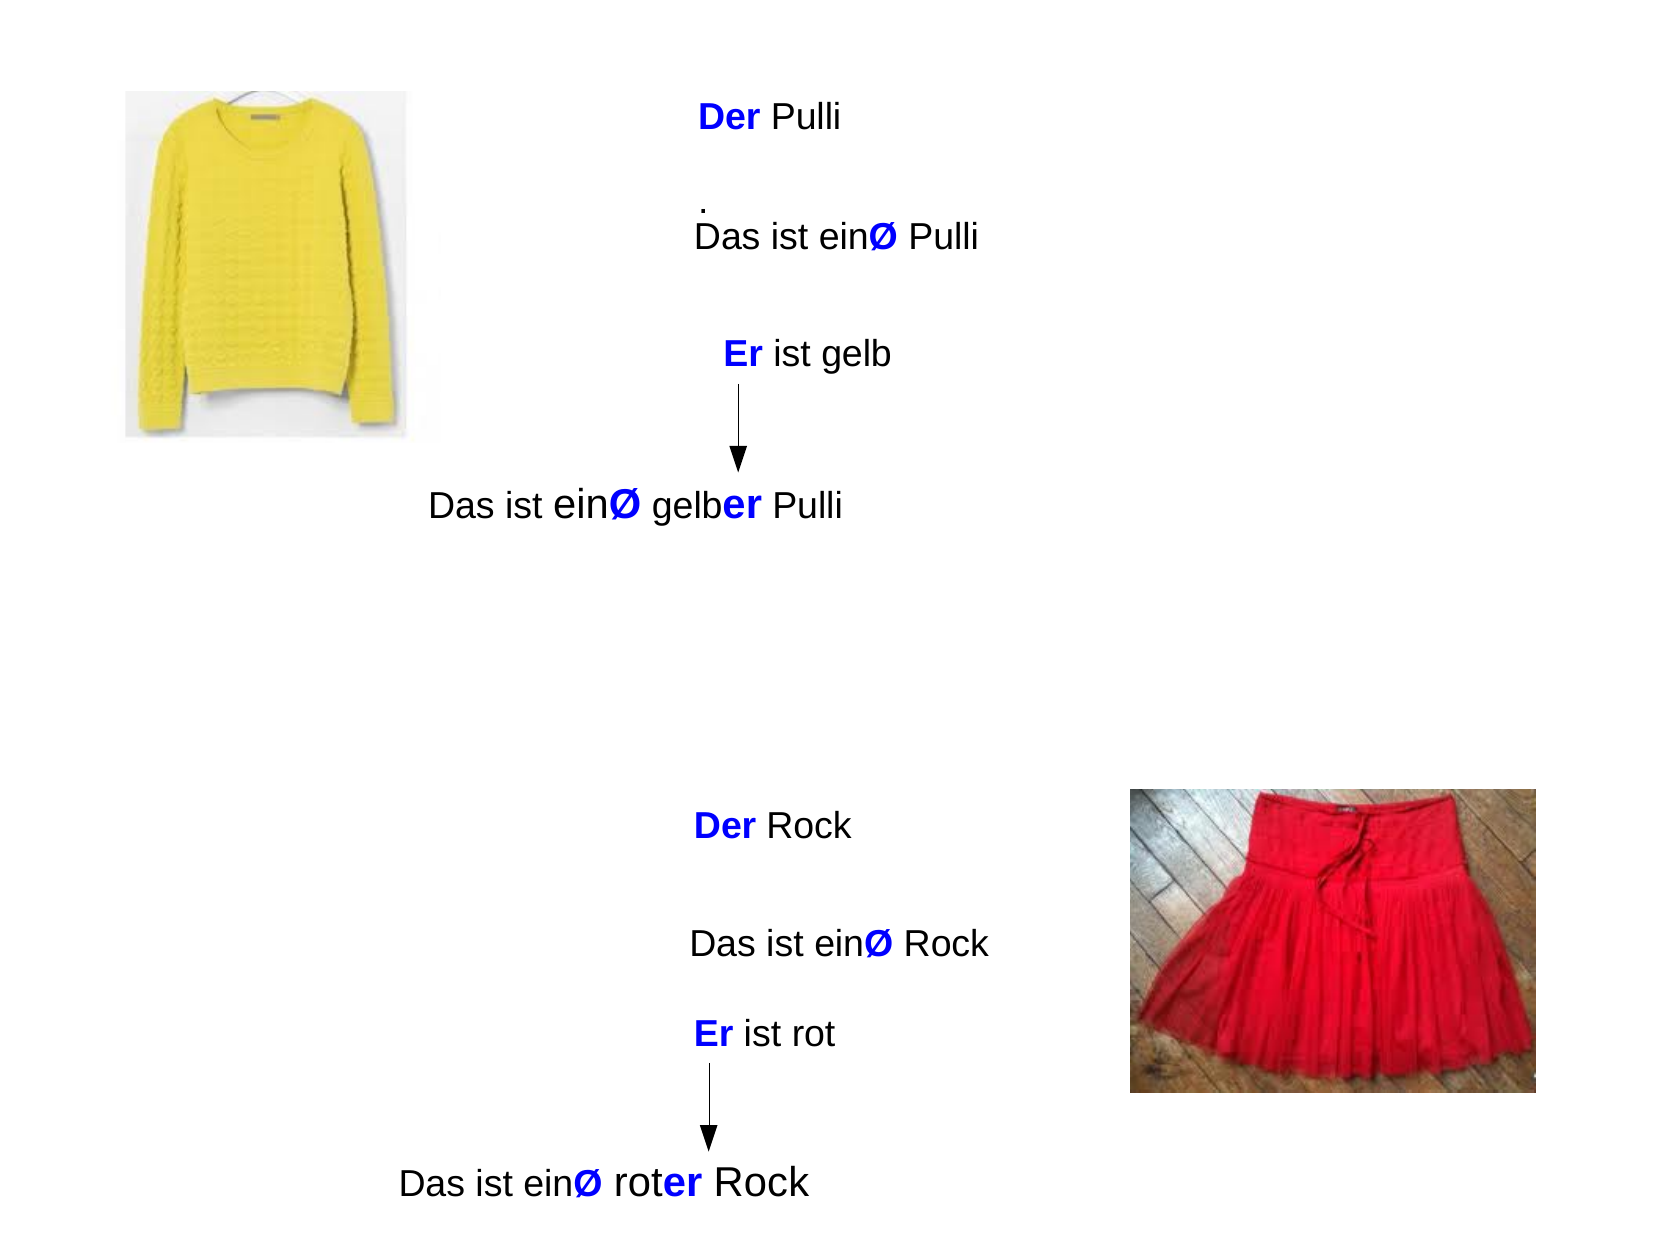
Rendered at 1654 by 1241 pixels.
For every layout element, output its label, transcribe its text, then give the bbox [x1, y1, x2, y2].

text_box Das ist einØ roter Rock [383, 1151, 825, 1215]
text_box Das ist einØ Rock [674, 915, 1004, 974]
text_box Der Rock [679, 797, 867, 856]
text_box Der Pulli . [683, 88, 857, 207]
picture [88, 91, 441, 443]
text_box Er ist rot [679, 1004, 851, 1063]
text_box Das ist einØ gelber Pulli [413, 473, 858, 537]
text_box Das ist einØ Pulli [679, 207, 994, 266]
picture [1130, 789, 1536, 1093]
text_box Er ist gelb [708, 324, 907, 383]
